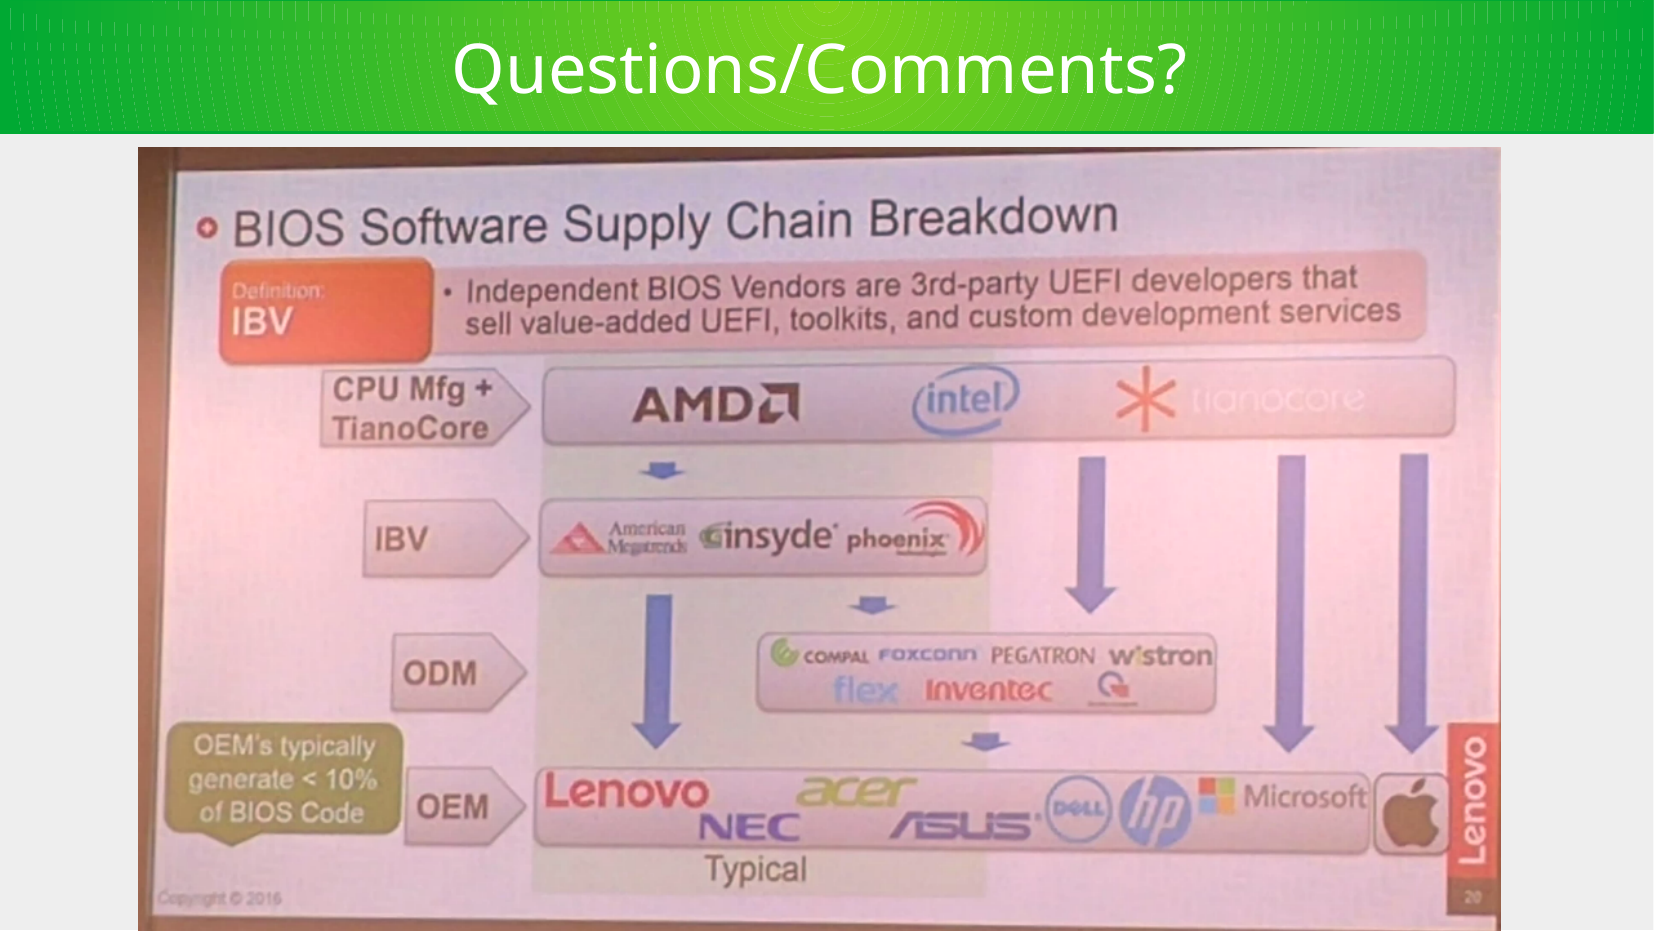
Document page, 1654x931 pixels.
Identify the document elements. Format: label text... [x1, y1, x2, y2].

title Questions/Comments? [73, 14, 1565, 119]
picture [138, 147, 1501, 931]
